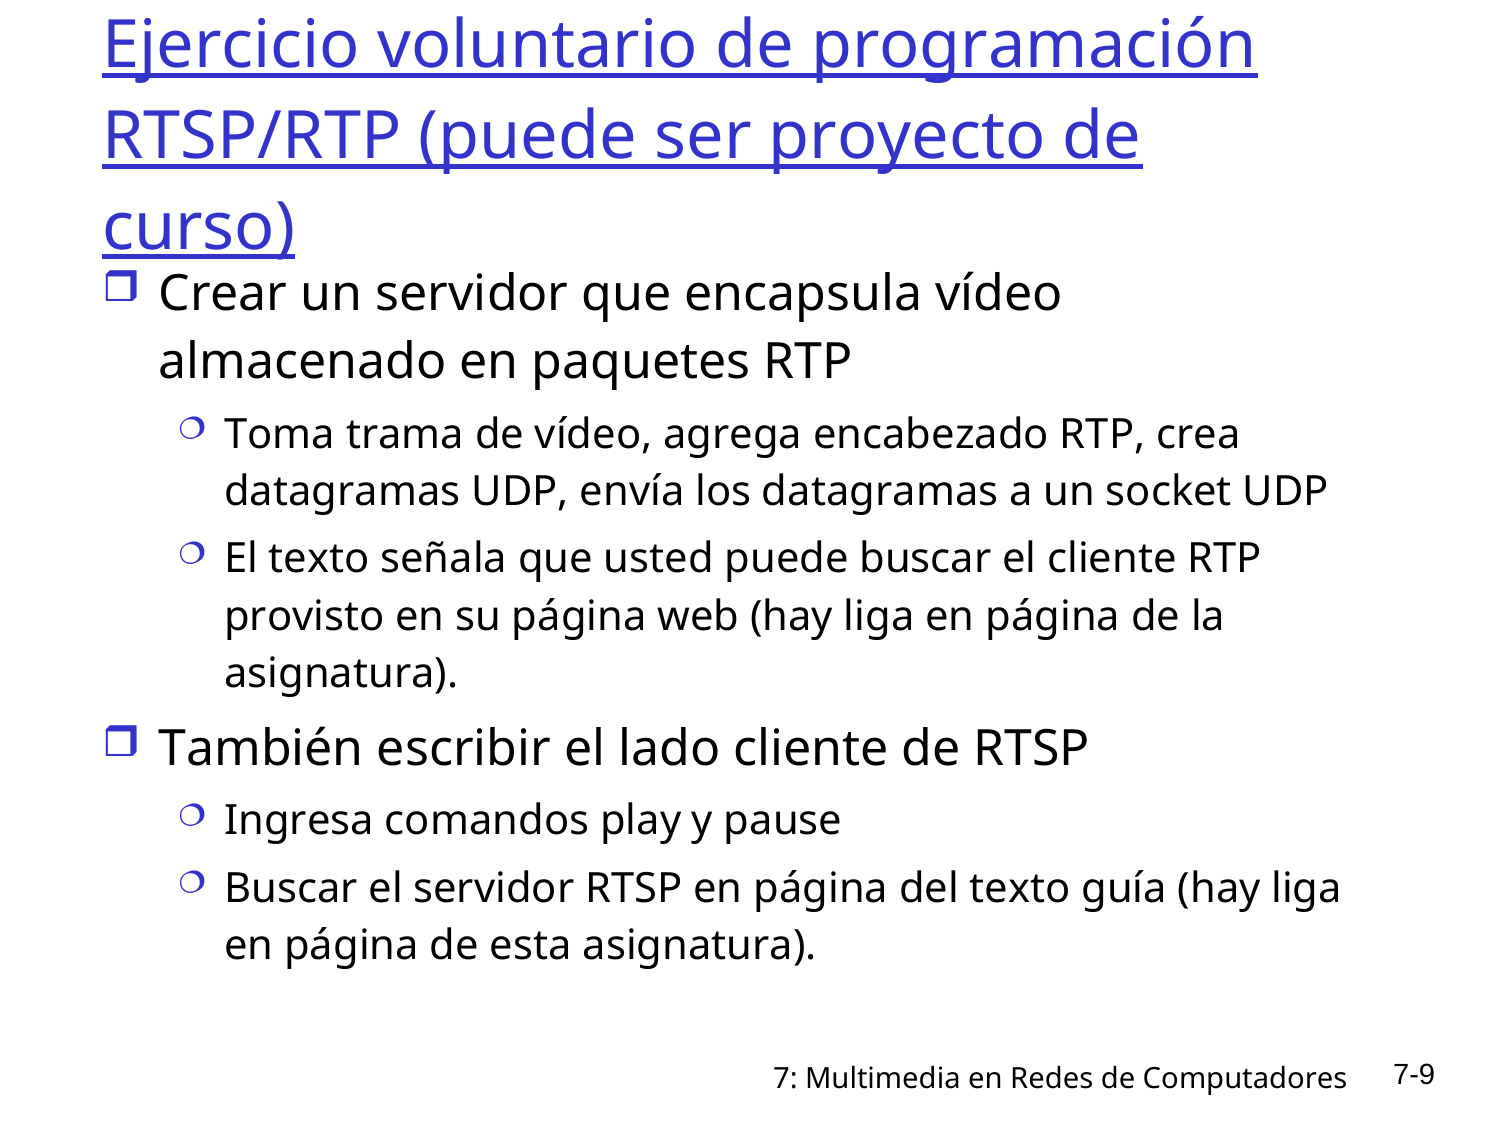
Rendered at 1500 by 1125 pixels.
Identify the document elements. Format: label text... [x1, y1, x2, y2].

list Crear un servidor que encapsula vídeo almacenado en paquetes RTP Toma trama de vídeo, agrega encabezado RTP, crea datagramas UDP, envía los datagramas a un socket UDP El texto señala que usted puede buscar el cliente RTP provisto en su página web (hay liga en página de la asignatura). También escribir el lado cliente de RTSP Ingresa comandos play y pause Buscar el servidor RTSP en página del texto guía (hay liga en página de esta asignatura). [87, 249, 1363, 1055]
title Ejercicio voluntario de programación RTSP/RTP (puede ser proyecto de curso) [87, 8, 1363, 249]
